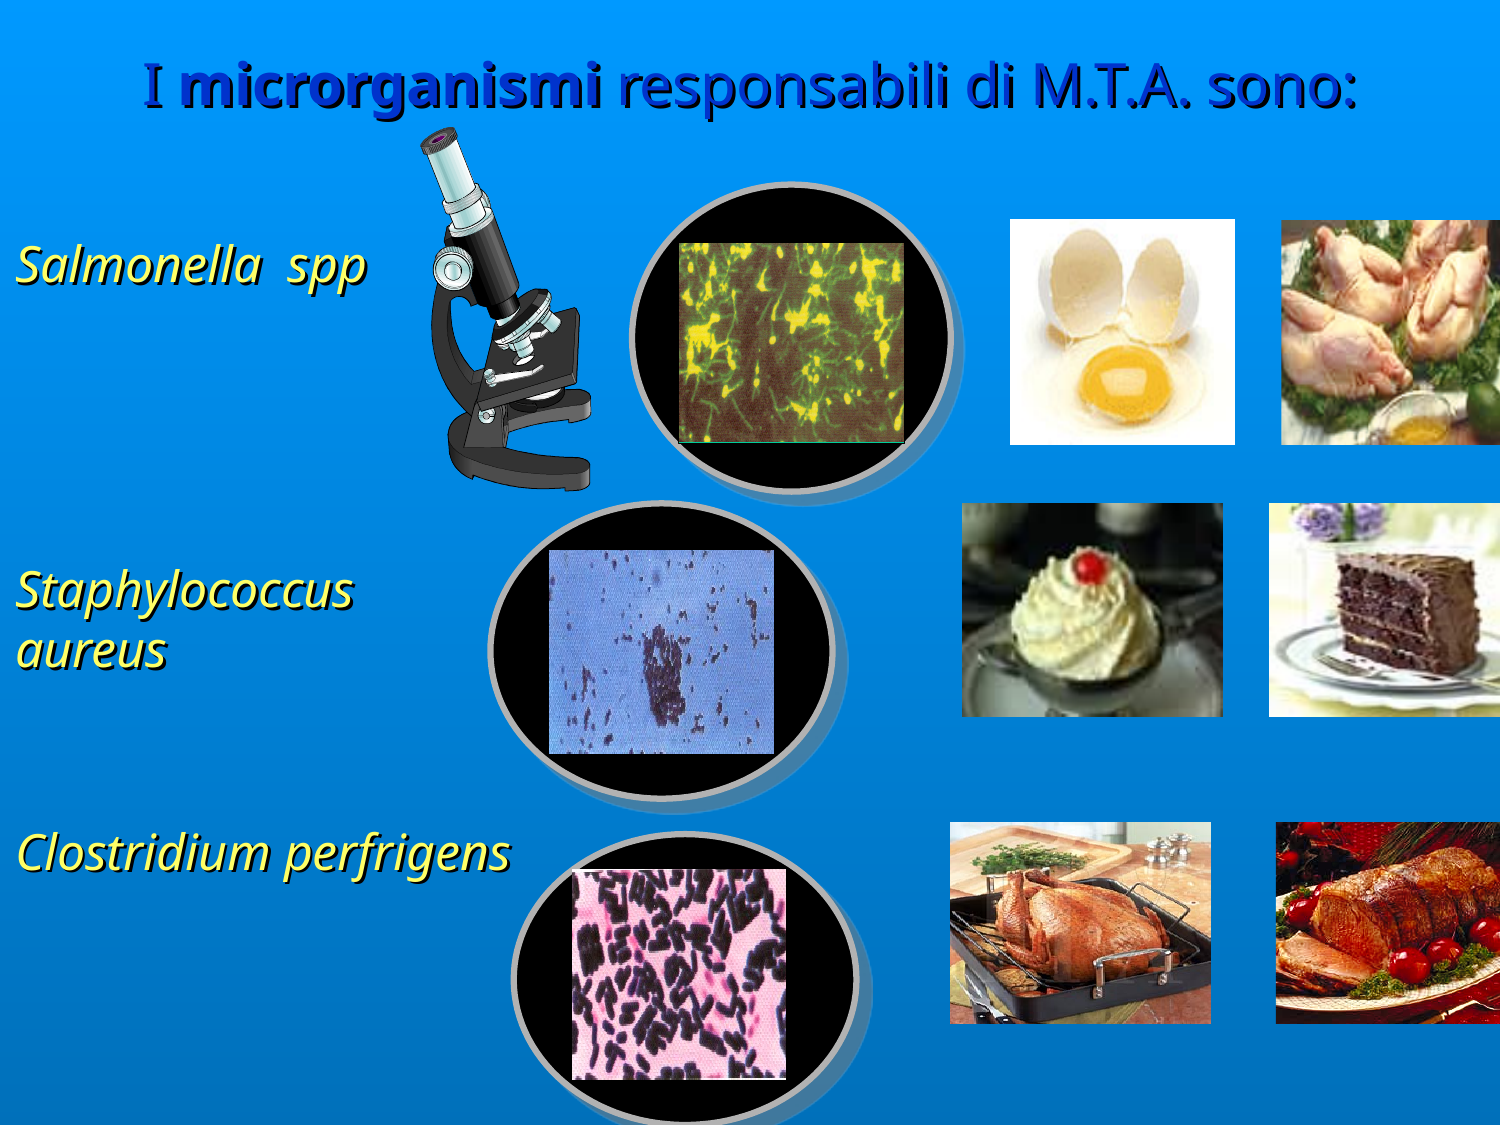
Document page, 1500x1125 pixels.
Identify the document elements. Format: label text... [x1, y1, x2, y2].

text_box I microrganismi responsabili di M.T.A. sono: [0, 39, 1500, 126]
text_box [490, 503, 833, 799]
text_box Salmonella spp [0, 224, 419, 300]
picture [572, 869, 786, 1080]
chart [679, 243, 904, 443]
picture [1010, 220, 1235, 445]
picture [549, 550, 774, 754]
picture [1269, 503, 1500, 717]
text_box Staphylococcus aureus [0, 549, 512, 685]
picture [419, 125, 592, 492]
text_box Clostridium perfrigens [0, 812, 597, 888]
picture [962, 503, 1223, 717]
picture [1281, 220, 1500, 445]
text_box [513, 834, 857, 1125]
picture [1275, 822, 1500, 1024]
text_box [632, 184, 951, 492]
picture [950, 822, 1211, 1024]
